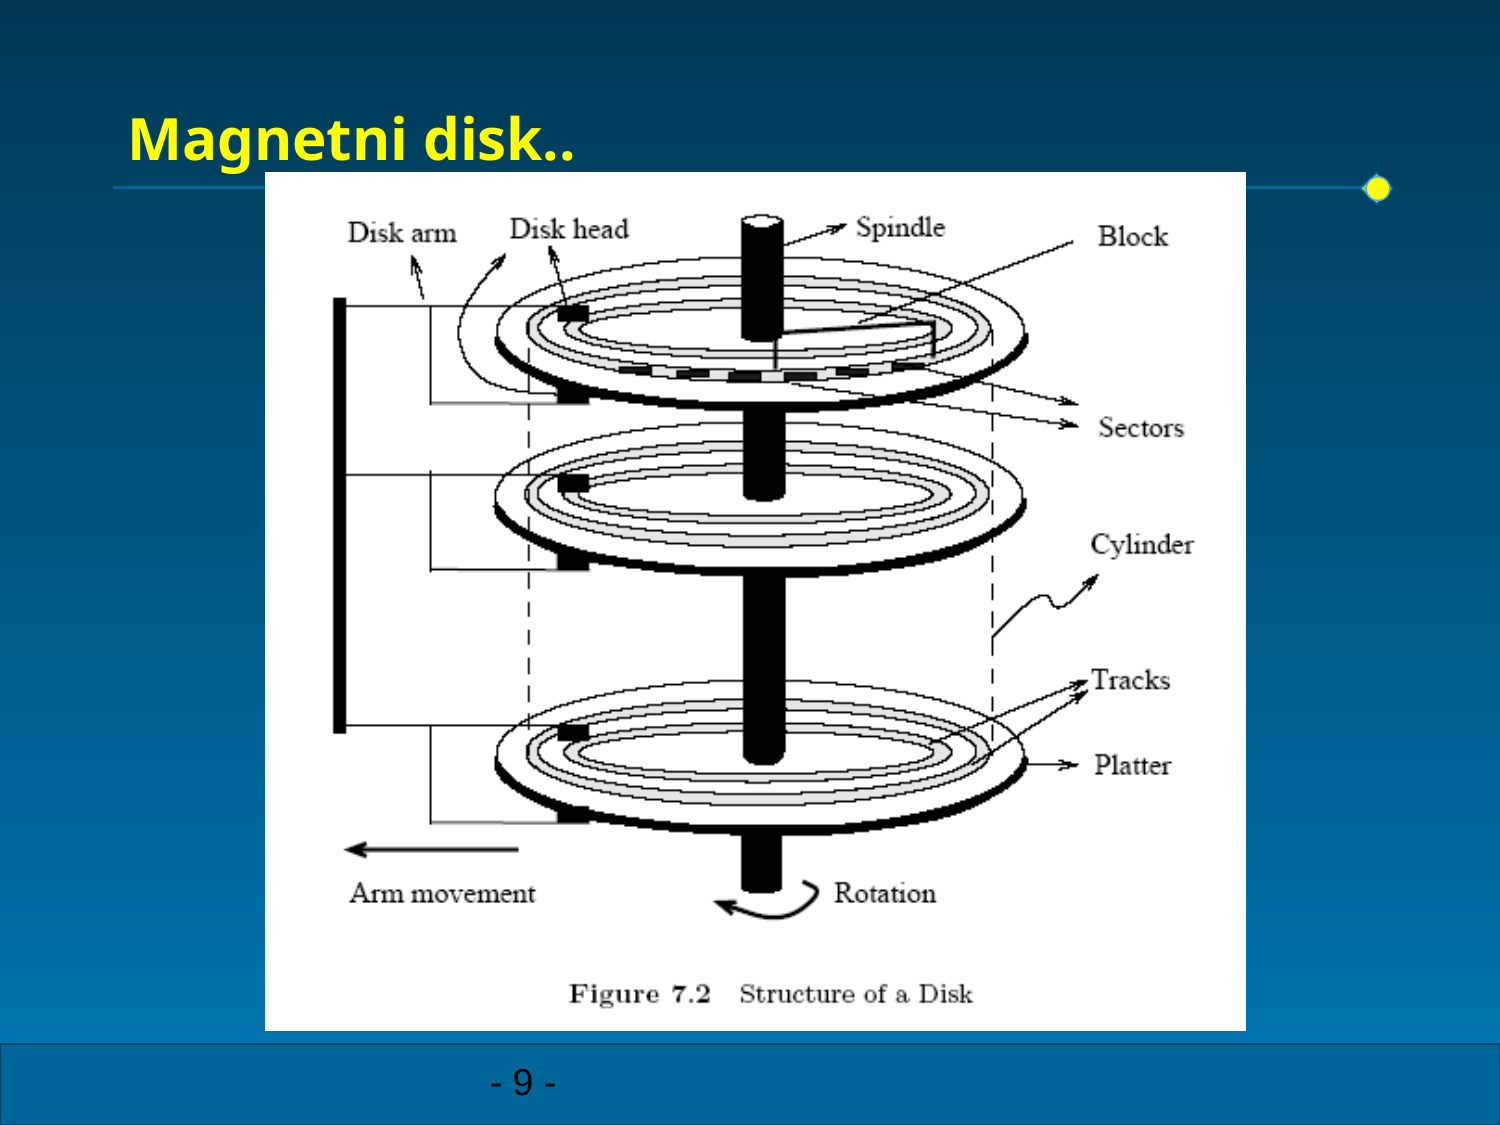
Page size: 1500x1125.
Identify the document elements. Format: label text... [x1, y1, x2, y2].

title Magnetni disk.. [112, 94, 1388, 181]
picture [266, 173, 1245, 1030]
